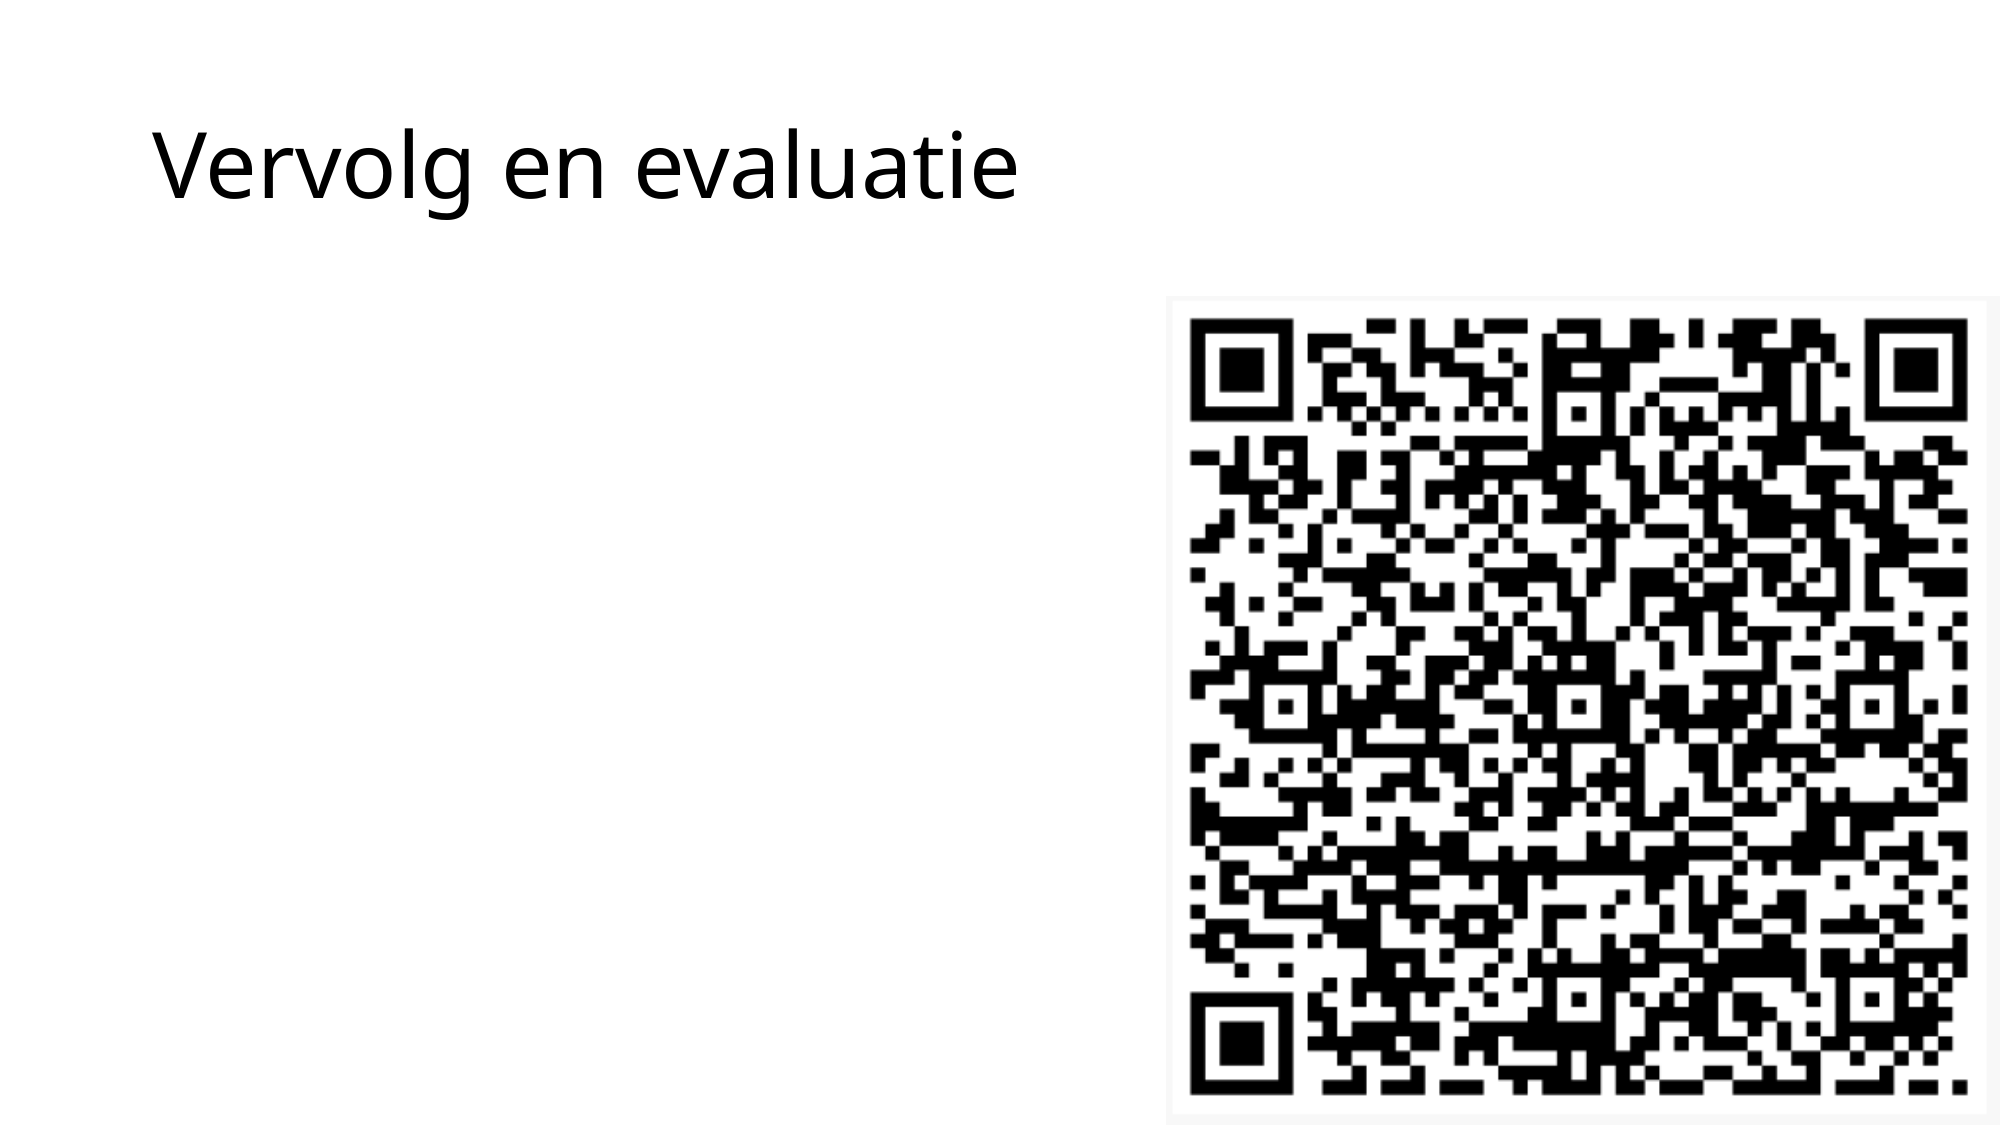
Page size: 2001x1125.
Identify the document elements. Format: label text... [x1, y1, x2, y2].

title Vervolg en evaluatie [137, 59, 1863, 278]
picture [1166, 296, 2000, 1125]
